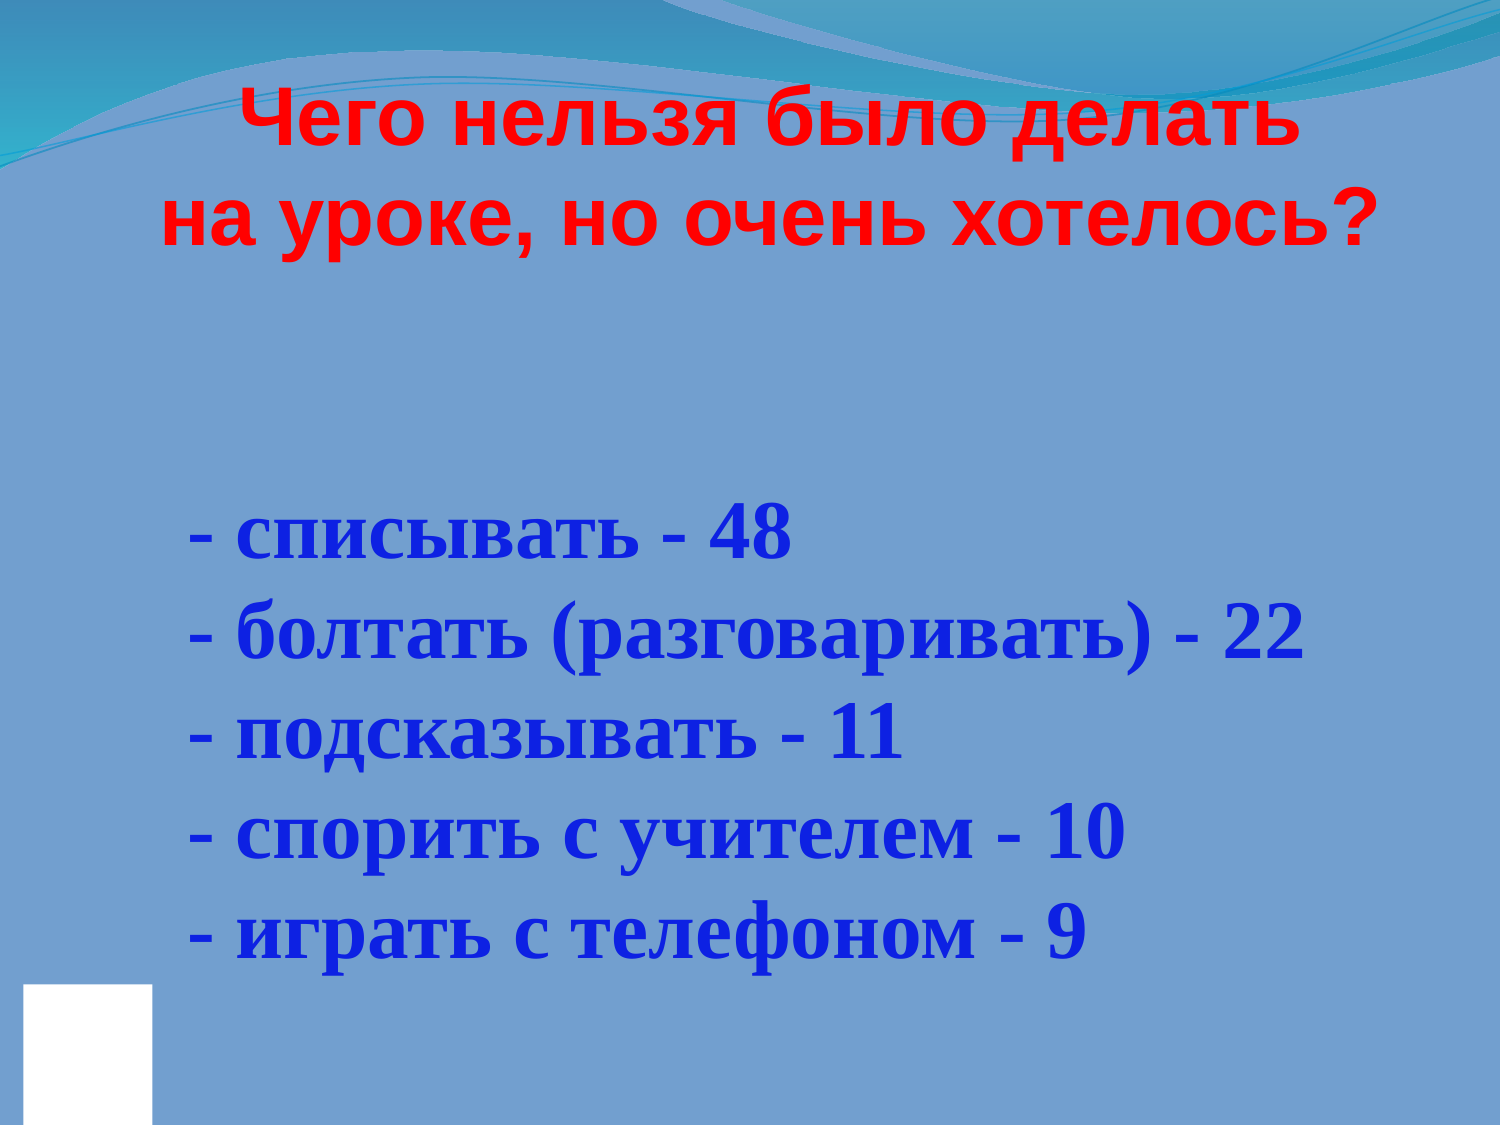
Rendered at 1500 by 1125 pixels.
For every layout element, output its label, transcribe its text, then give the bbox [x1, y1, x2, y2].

text_box - списывать - 48 - болтать (разговаривать) - 22 - подсказывать - 11 - спорить с учителем - 10 - играть с телефоном - 9 [172, 468, 1322, 983]
text_box Чего нельзя было делать на уроке, но очень хотелось? [144, 54, 1398, 270]
text_box [23, 984, 153, 1125]
